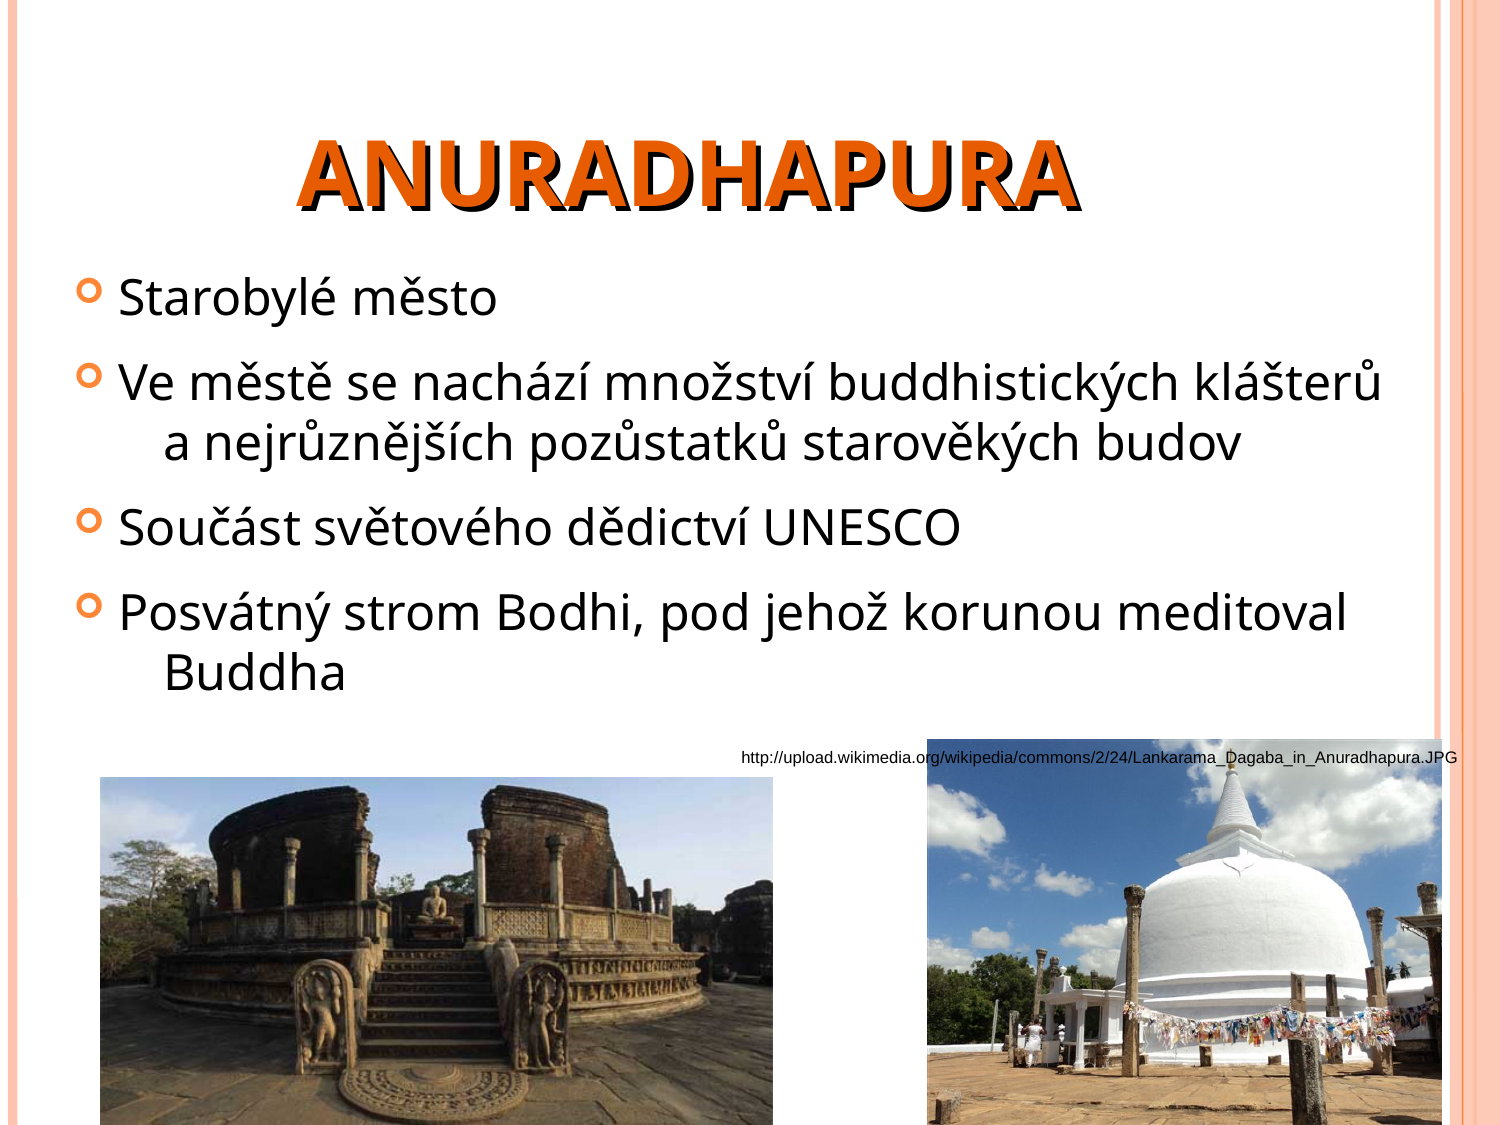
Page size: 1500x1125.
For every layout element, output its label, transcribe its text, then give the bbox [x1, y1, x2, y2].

picture [927, 775, 1442, 1125]
title ANURADHAPURA [75, 45, 1300, 233]
picture [100, 777, 773, 1125]
list Starobylé město Ve městě se nachází množství buddhistických klášterů a nejrůznějších pozůstatků starověkých budov Součást světového dědictví UNESCO Posvátný strom Bodhi, pod jehož korunou meditoval Buddha [58, 257, 1426, 778]
text_box http://upload.wikimedia.org/wikipedia/commons/2/24/Lankarama_Dagaba_in_Anuradhapura.JPG [726, 740, 1476, 775]
